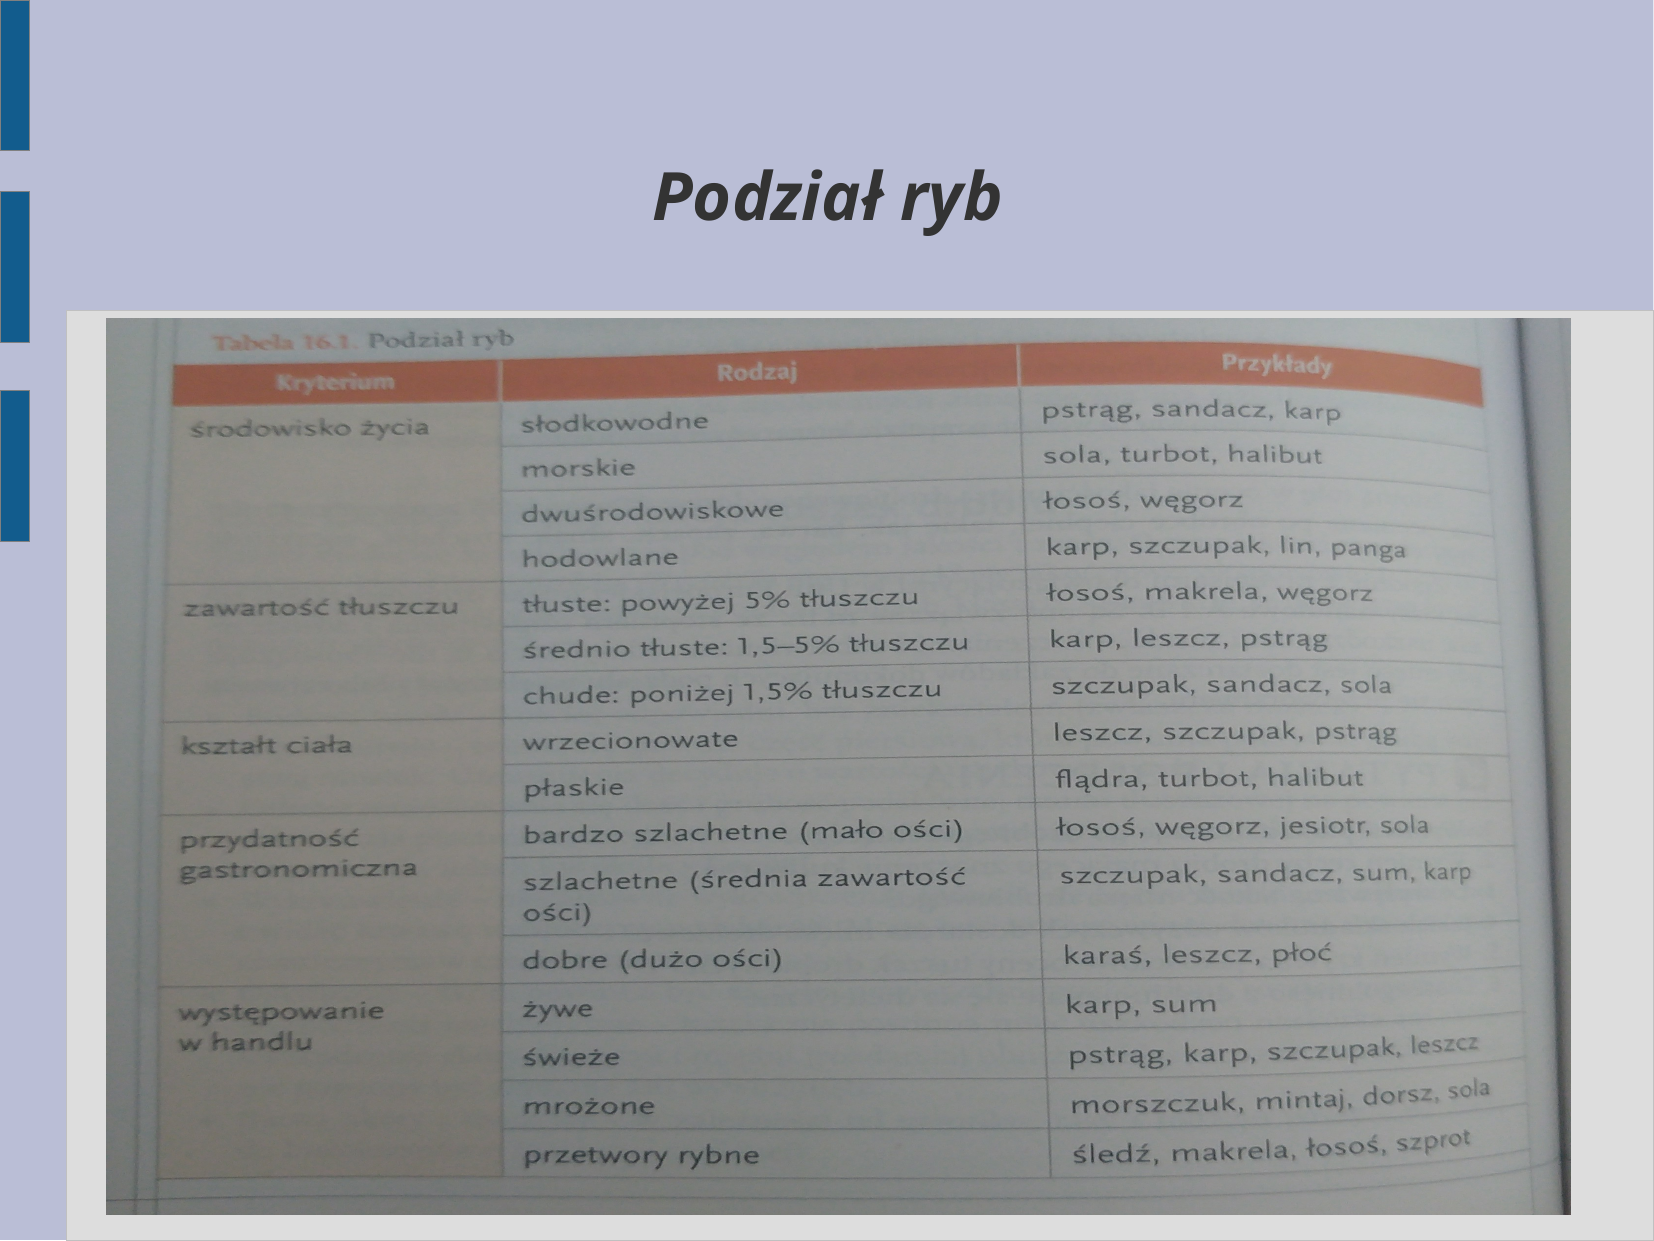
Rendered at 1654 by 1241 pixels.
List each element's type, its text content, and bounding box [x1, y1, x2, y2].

title Podział ryb [121, 91, 1534, 299]
picture [106, 318, 1571, 1215]
